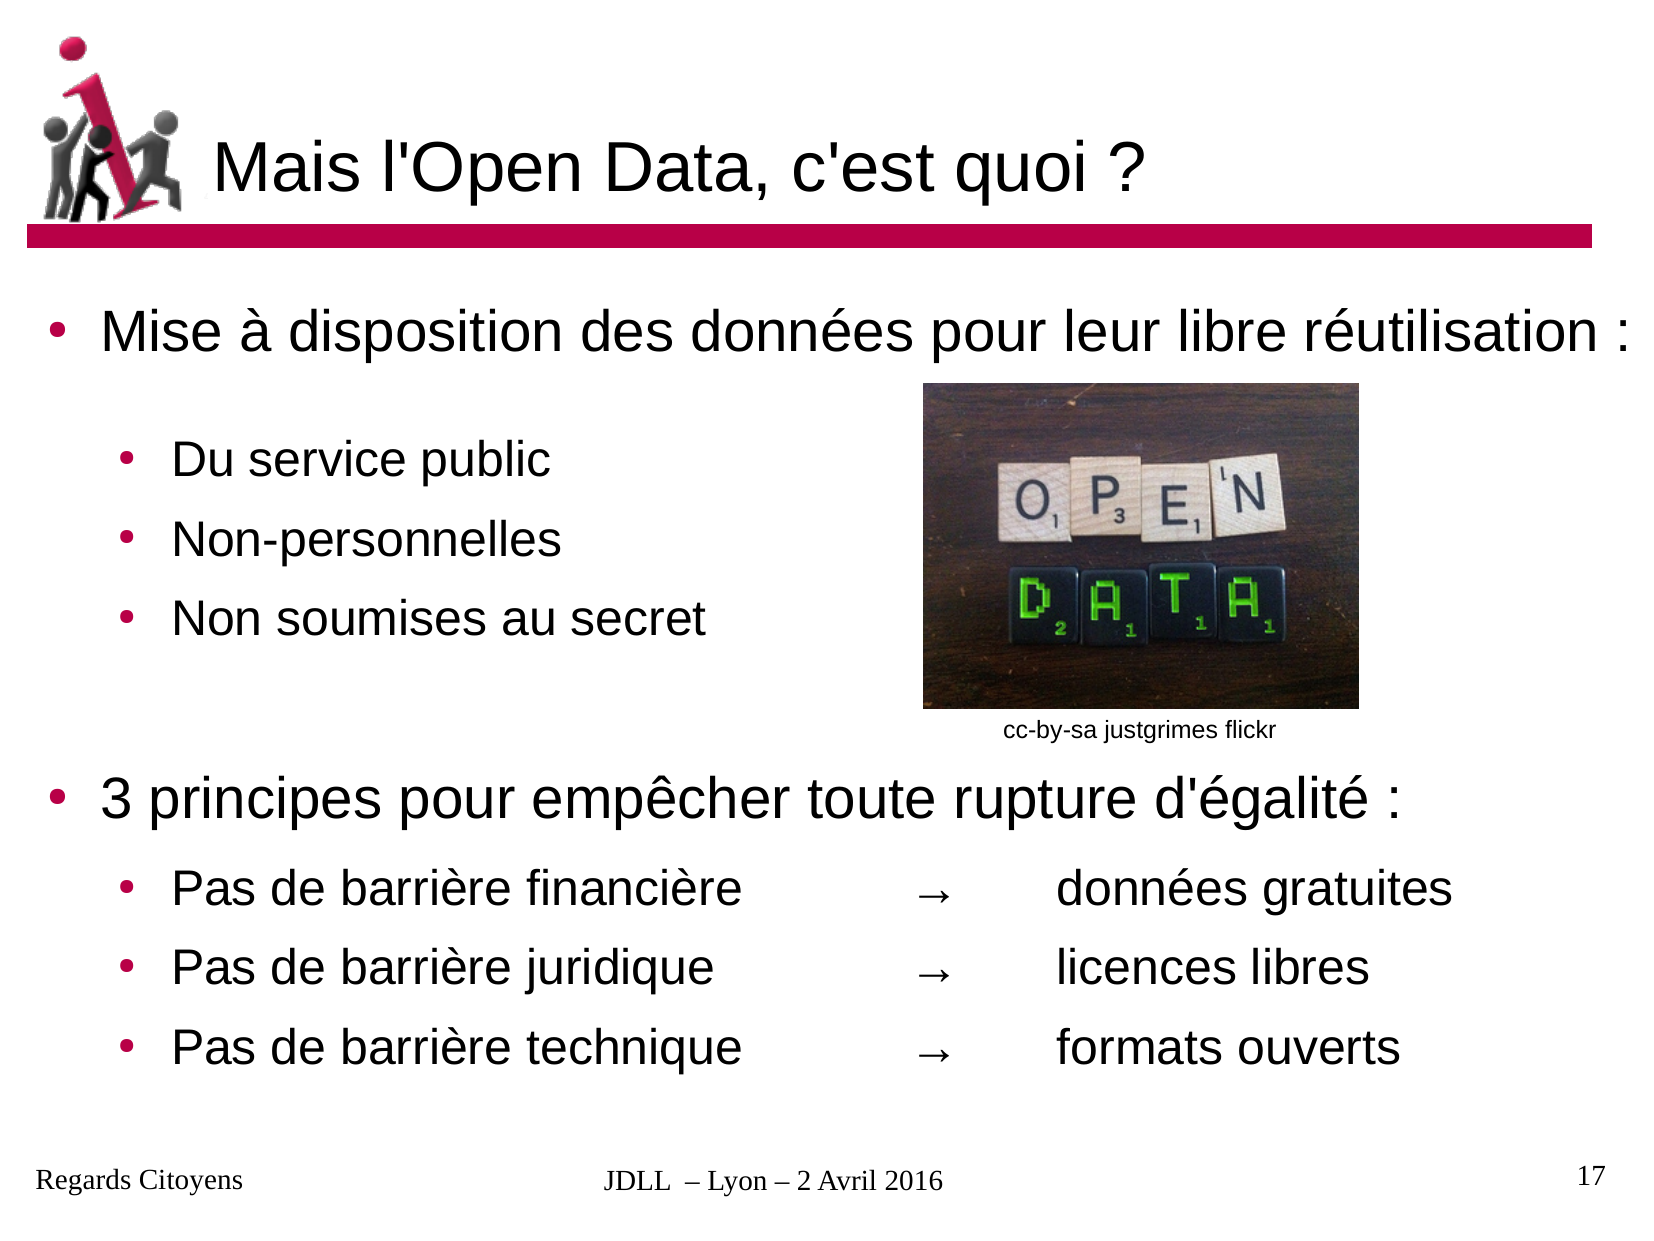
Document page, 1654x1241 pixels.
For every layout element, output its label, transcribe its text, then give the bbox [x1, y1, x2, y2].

title Mais l'Open Data, c'est quoi ? [212, 70, 1648, 264]
list Mise à disposition des données pour leur libre réutilisation : Du service public Non-personnelles Non soumises au secret 3 principes pour empêcher toute rupture d'égalité : Pas de barrière financière → données gratuites Pas de barrière juridique → licences libres Pas de barrière technique → formats ouverts [29, 194, 1654, 1052]
text_box cc-by-sa justgrimes flickr [988, 708, 1345, 752]
picture [27, 31, 208, 224]
picture [923, 383, 1359, 709]
